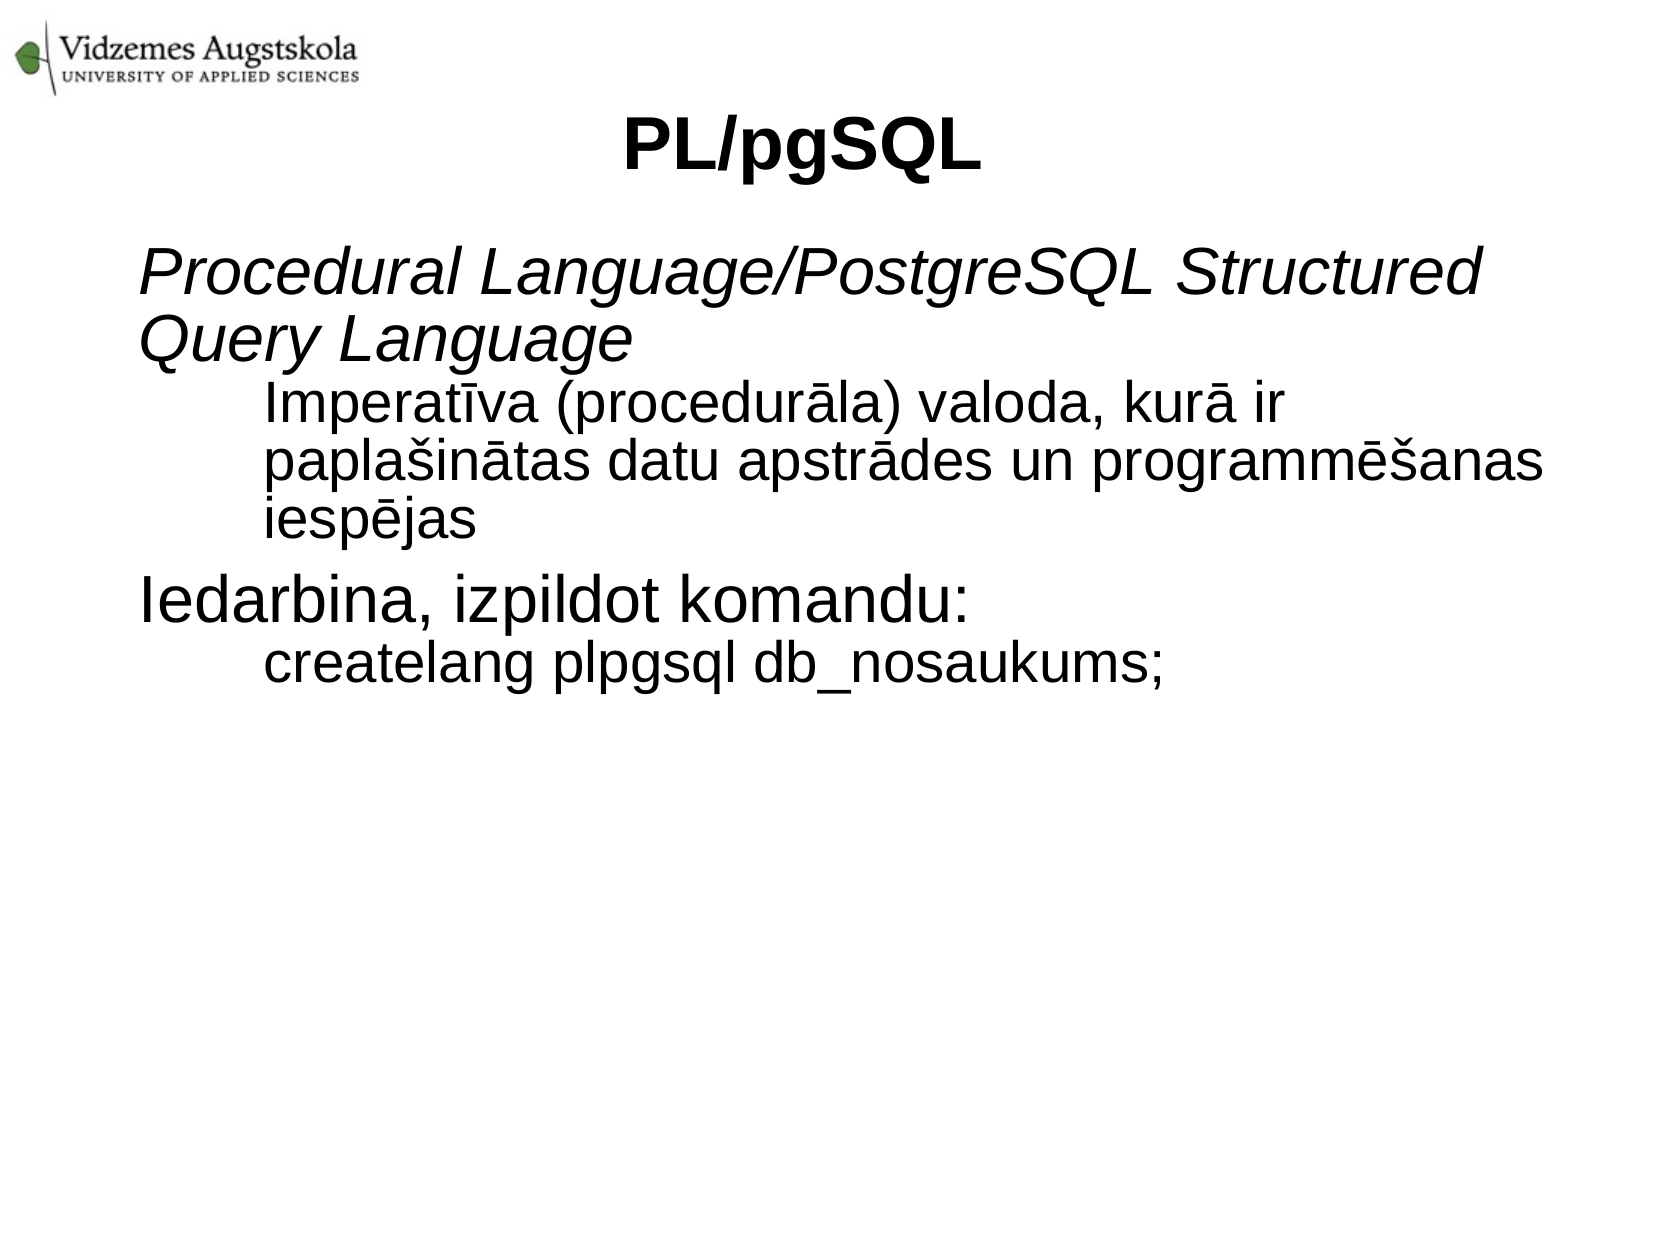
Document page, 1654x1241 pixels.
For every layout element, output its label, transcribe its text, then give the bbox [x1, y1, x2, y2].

picture [5, 2, 368, 113]
list Procedural Language/PostgreSQL Structured Query Language Imperatīva (procedurāla) valoda, kurā ir paplašinātas datu apstrādes un programmēšanas iespējas Iedarbina, izpildot komandu: createlang plpgsql db_nosaukums; [82, 236, 1569, 1107]
title PL/pgSQL [94, 103, 1512, 188]
